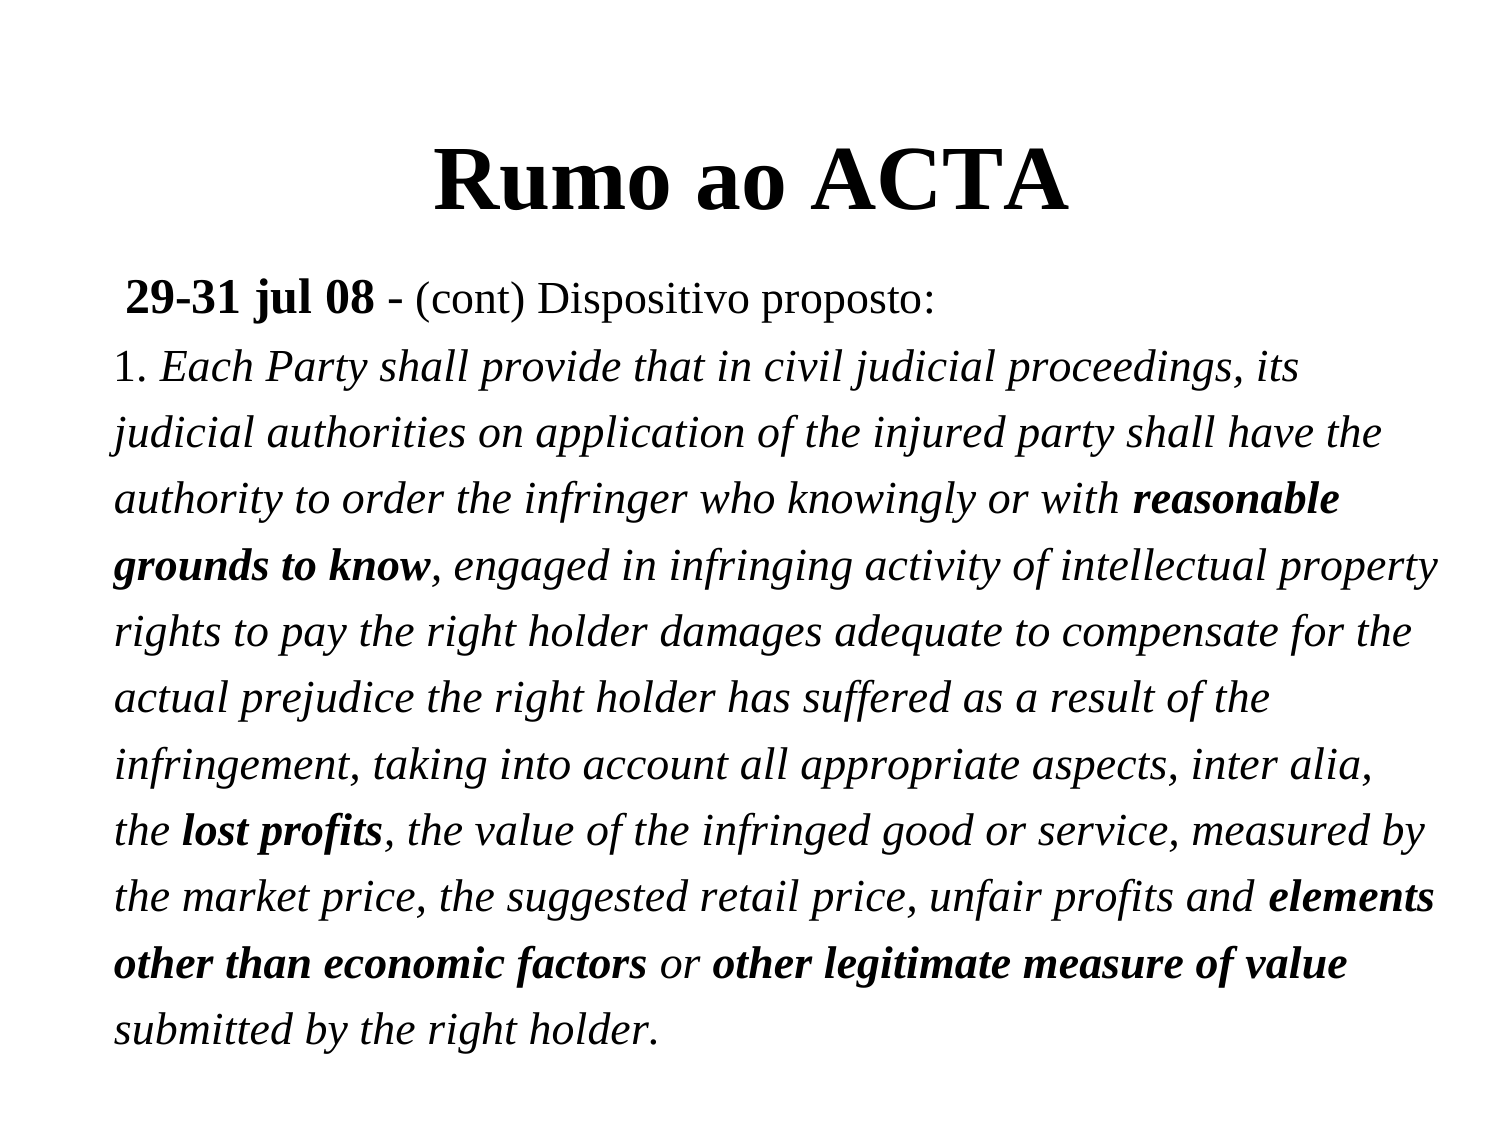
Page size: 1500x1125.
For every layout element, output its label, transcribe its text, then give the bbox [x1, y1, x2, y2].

text_box 29-31 jul 08 - (cont) Dispositivo proposto: 1. Each Party shall provide that in civil judicial proceedings, its judicial authorities on application of the injured party shall have the authority to order the infringer who knowingly or with reasonable grounds to know, engaged in infringing activity of intellectual property rights to pay the right holder damages adequate to compensate for the actual prejudice the right holder has suffered as a result of the infringement, taking into account all appropriate aspects, inter alia, the lost profits, the value of the infringed good or service, measured by the market price, the suggested retail price, unfair profits and elements other than economic factors or other legitimate measure of value submitted by the right holder. [98, 245, 1457, 1063]
title Rumo ao ACTA [87, 52, 1416, 307]
